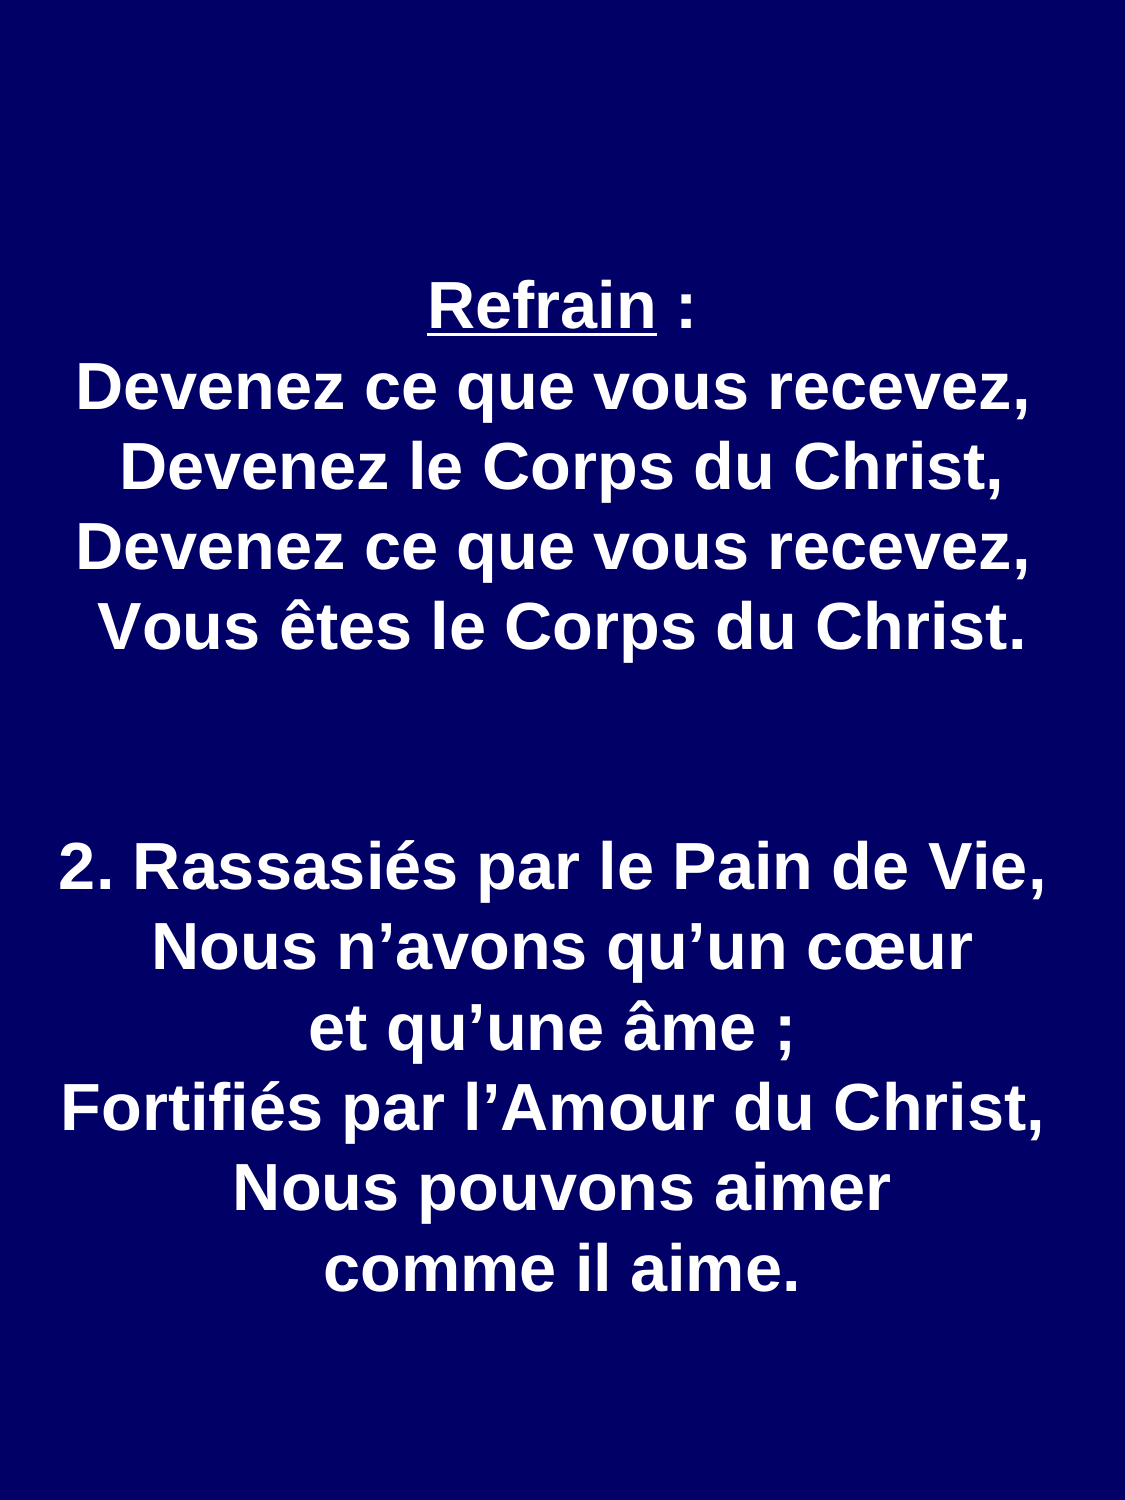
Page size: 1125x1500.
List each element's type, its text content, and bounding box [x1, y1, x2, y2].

text_box Refrain : Devenez ce que vous recevez, Devenez le Corps du Christ, Devenez ce que vous recevez, Vous êtes le Corps du Christ. 2. Rassasiés par le Pain de Vie, Nous n’avons qu’un cœur et qu’une âme ; Fortifiés par l’Amour du Christ, Nous pouvons aimer comme il aime. [0, 132, 1125, 1313]
